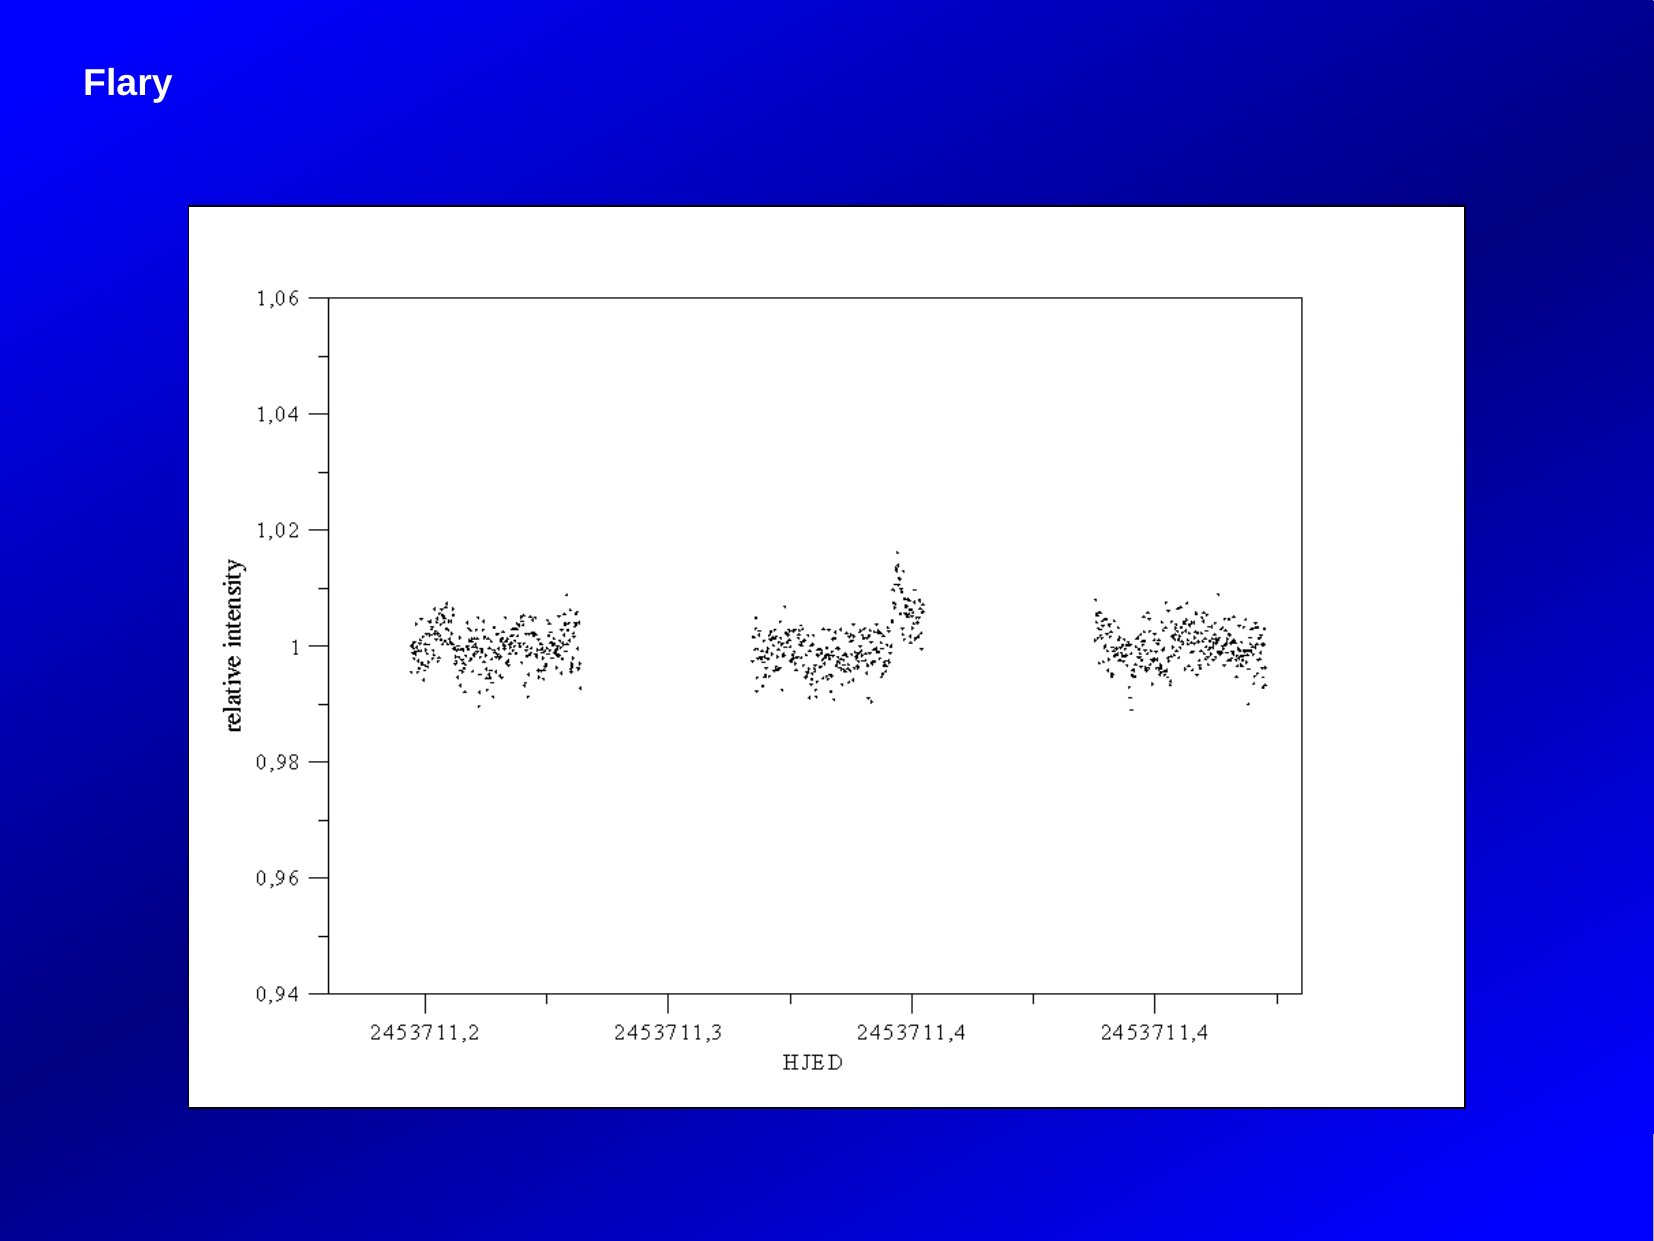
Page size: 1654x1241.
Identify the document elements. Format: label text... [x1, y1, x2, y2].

picture [189, 206, 1465, 1108]
text_box Flary [55, 49, 188, 111]
